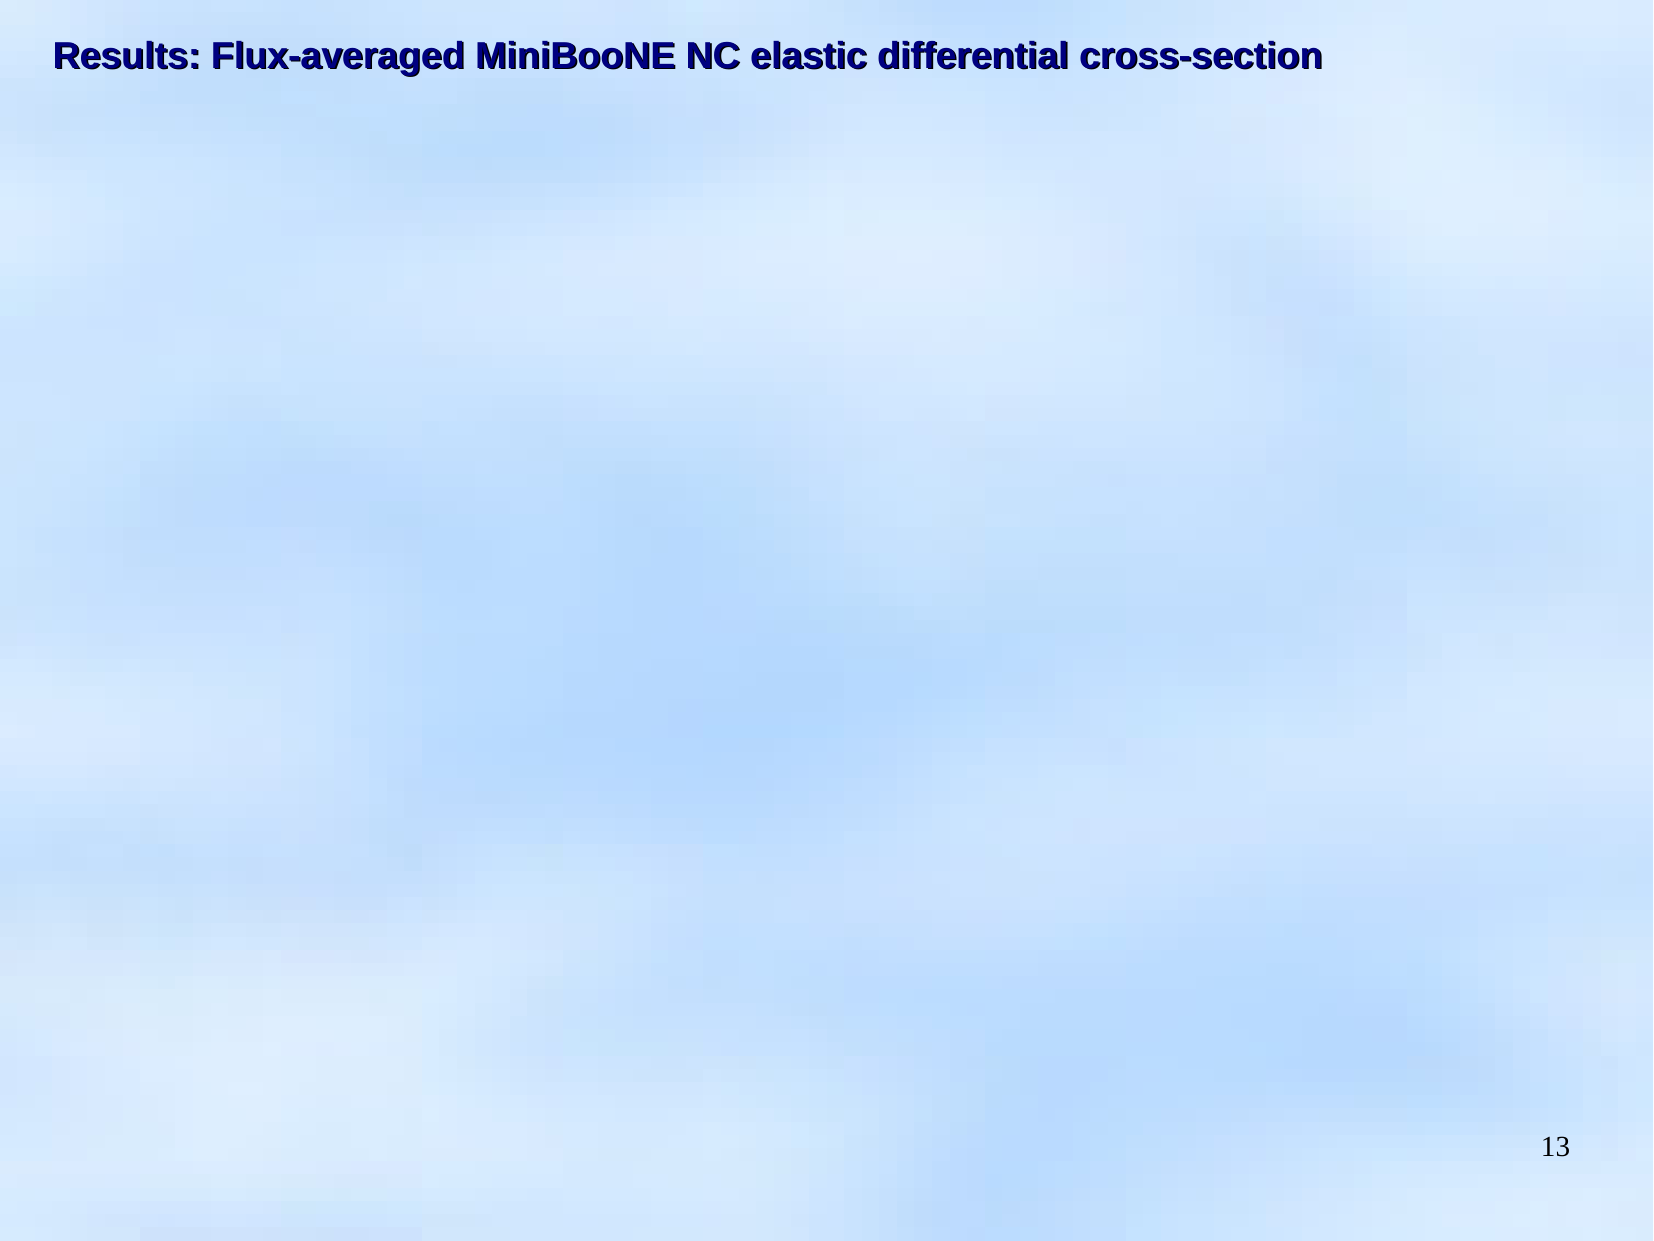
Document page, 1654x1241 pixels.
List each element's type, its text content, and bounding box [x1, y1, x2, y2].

text_box Results: Flux-averaged MiniBooNE NC elastic differential cross-section [38, 26, 1427, 85]
picture [0, 0, 1654, 1241]
